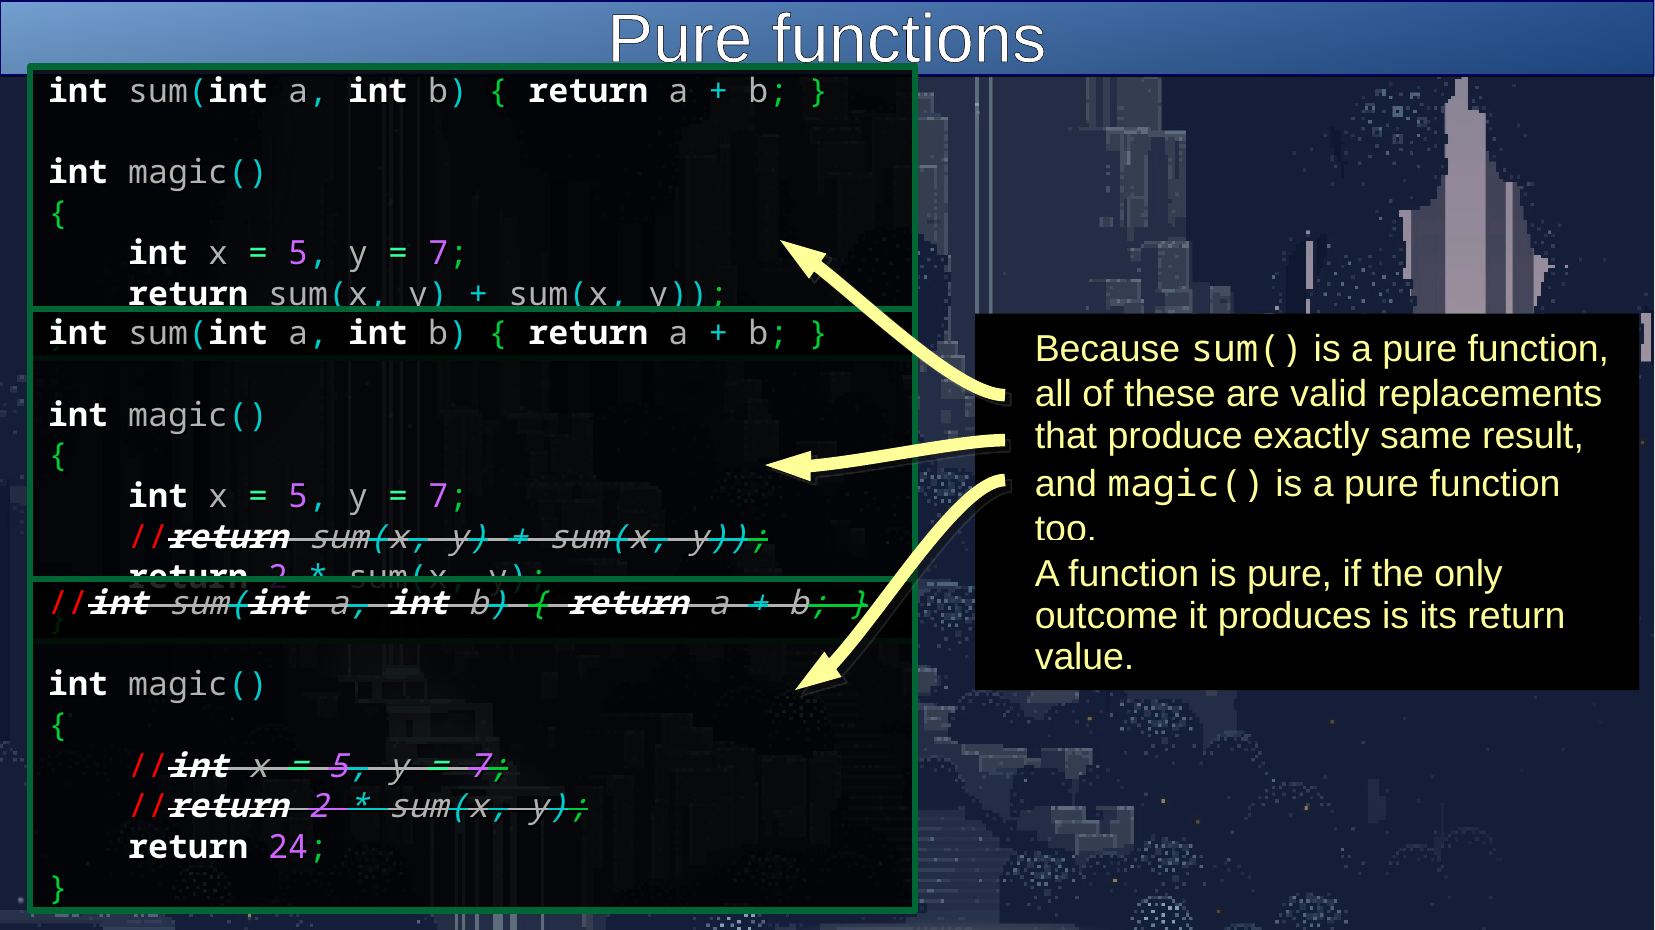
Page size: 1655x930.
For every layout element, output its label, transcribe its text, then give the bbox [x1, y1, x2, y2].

title Pure functions [0, 3, 1655, 76]
picture [0, 77, 1655, 930]
text_box //int sum(int a, int b) { return a + b; } int magic() { //int x = 5, y = 7; //return 2 * sum(x, y); return 24; } [30, 619, 916, 871]
text_box Because sum() is a pure function, all of these are valid replacements that produce exactly same result, and magic() is a pure function too. [975, 353, 1640, 517]
picture [918, 455, 975, 544]
text_box A function is pure, if the only outcome it produces is its return value. [975, 540, 1640, 691]
text_box int sum(int a, int b) { return a + b; } int magic() { int x = 5, y = 7; return sum(x, y) + sum(x, y)); } [30, 94, 916, 306]
picture [918, 449, 975, 461]
text_box int sum(int a, int b) { return a + b; } int magic() { int x = 5, y = 7; //return sum(x, y) + sum(x, y)); return 2 * sum(x, y); } [30, 349, 916, 576]
picture [918, 503, 975, 578]
picture [918, 358, 975, 443]
